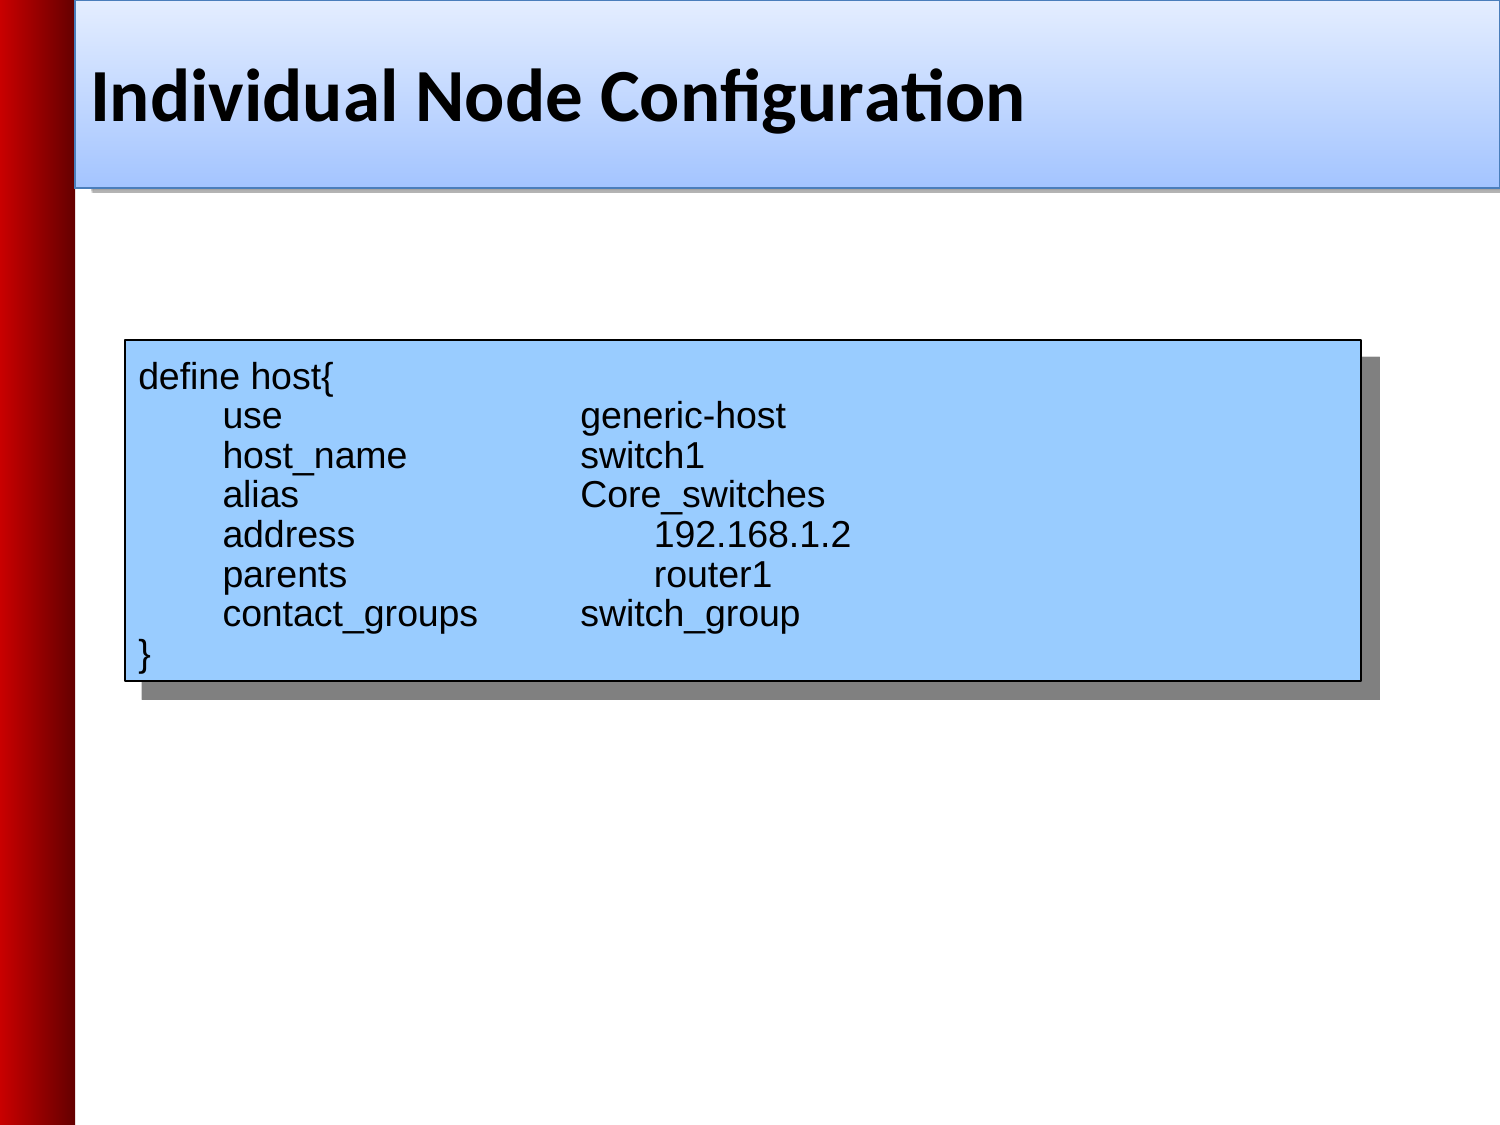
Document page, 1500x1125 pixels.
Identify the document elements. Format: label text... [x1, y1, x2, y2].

text_box define host{ use generic-host host_name switch1 alias Core_switches address 192.168.1.2 parents router1 contact_groups switch_group } [125, 340, 1361, 681]
text_box Individual Node Configuration [75, 0, 1500, 189]
